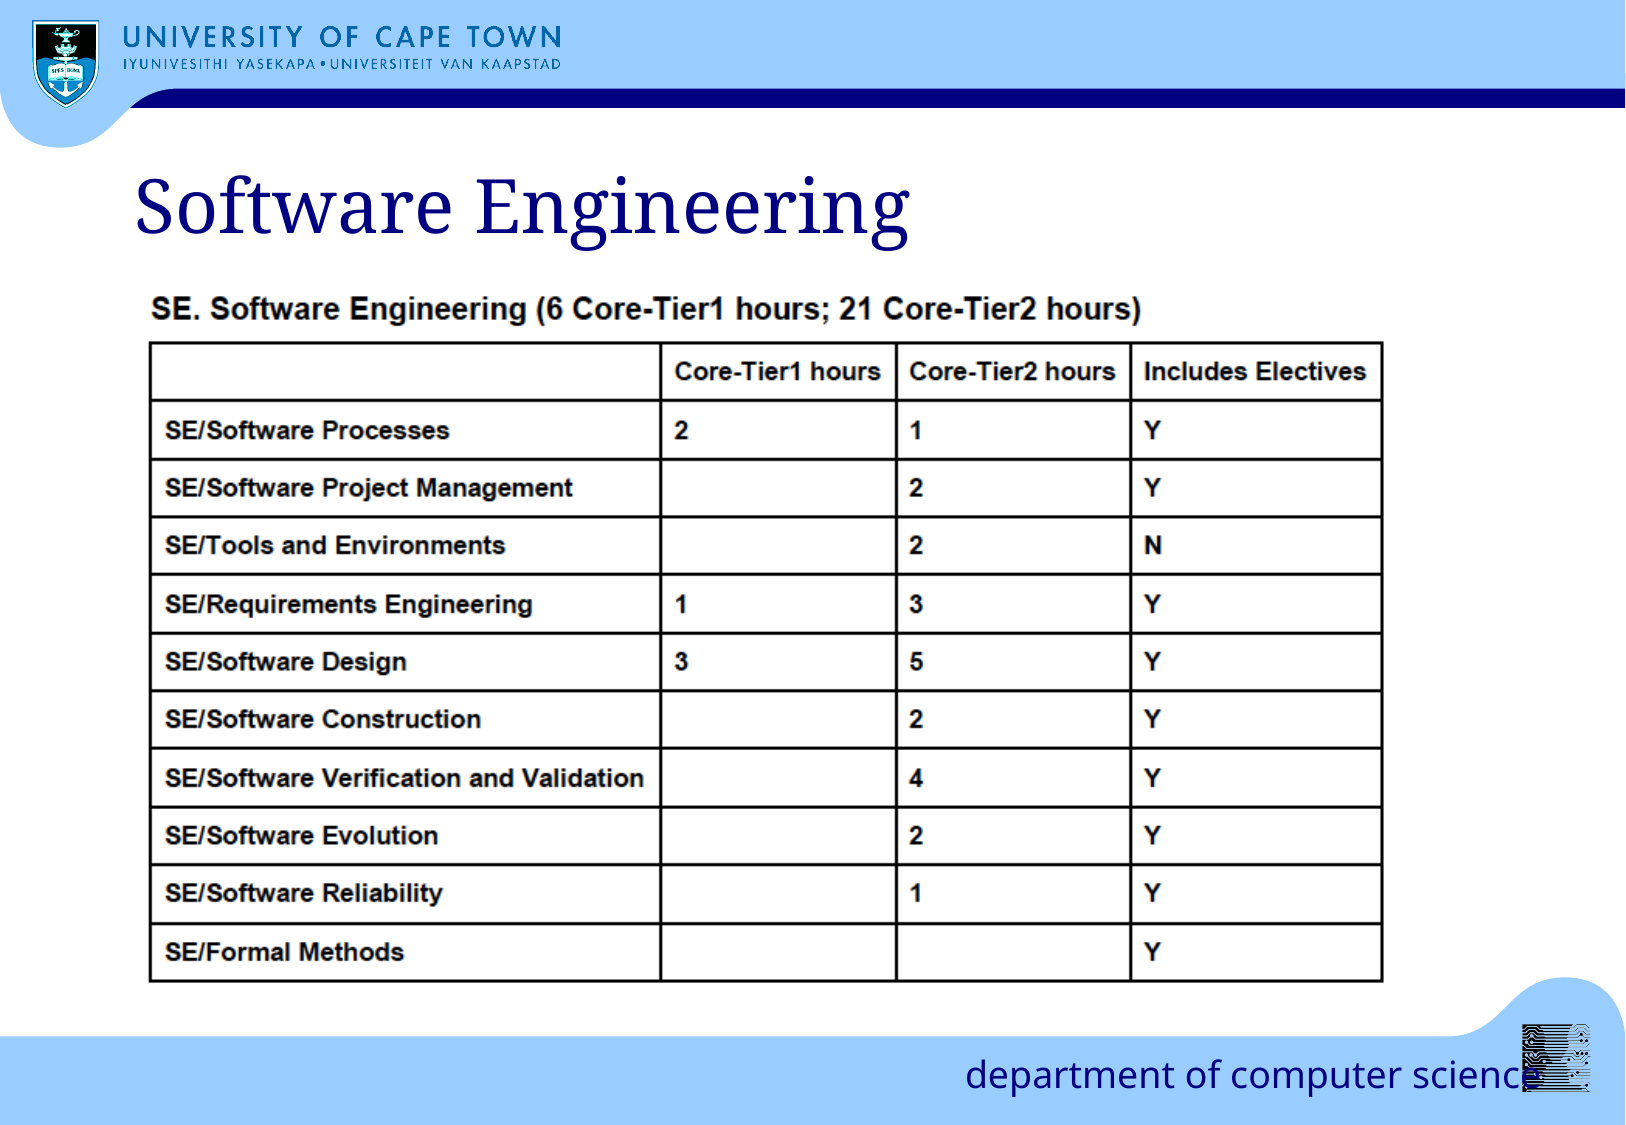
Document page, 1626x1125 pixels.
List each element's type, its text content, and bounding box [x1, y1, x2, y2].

picture [132, 278, 1404, 1000]
picture [1522, 1024, 1591, 1092]
picture [32, 20, 100, 109]
title Software Engineering [134, 140, 1571, 268]
picture [1526, 1070, 1536, 1076]
picture [120, 23, 563, 71]
